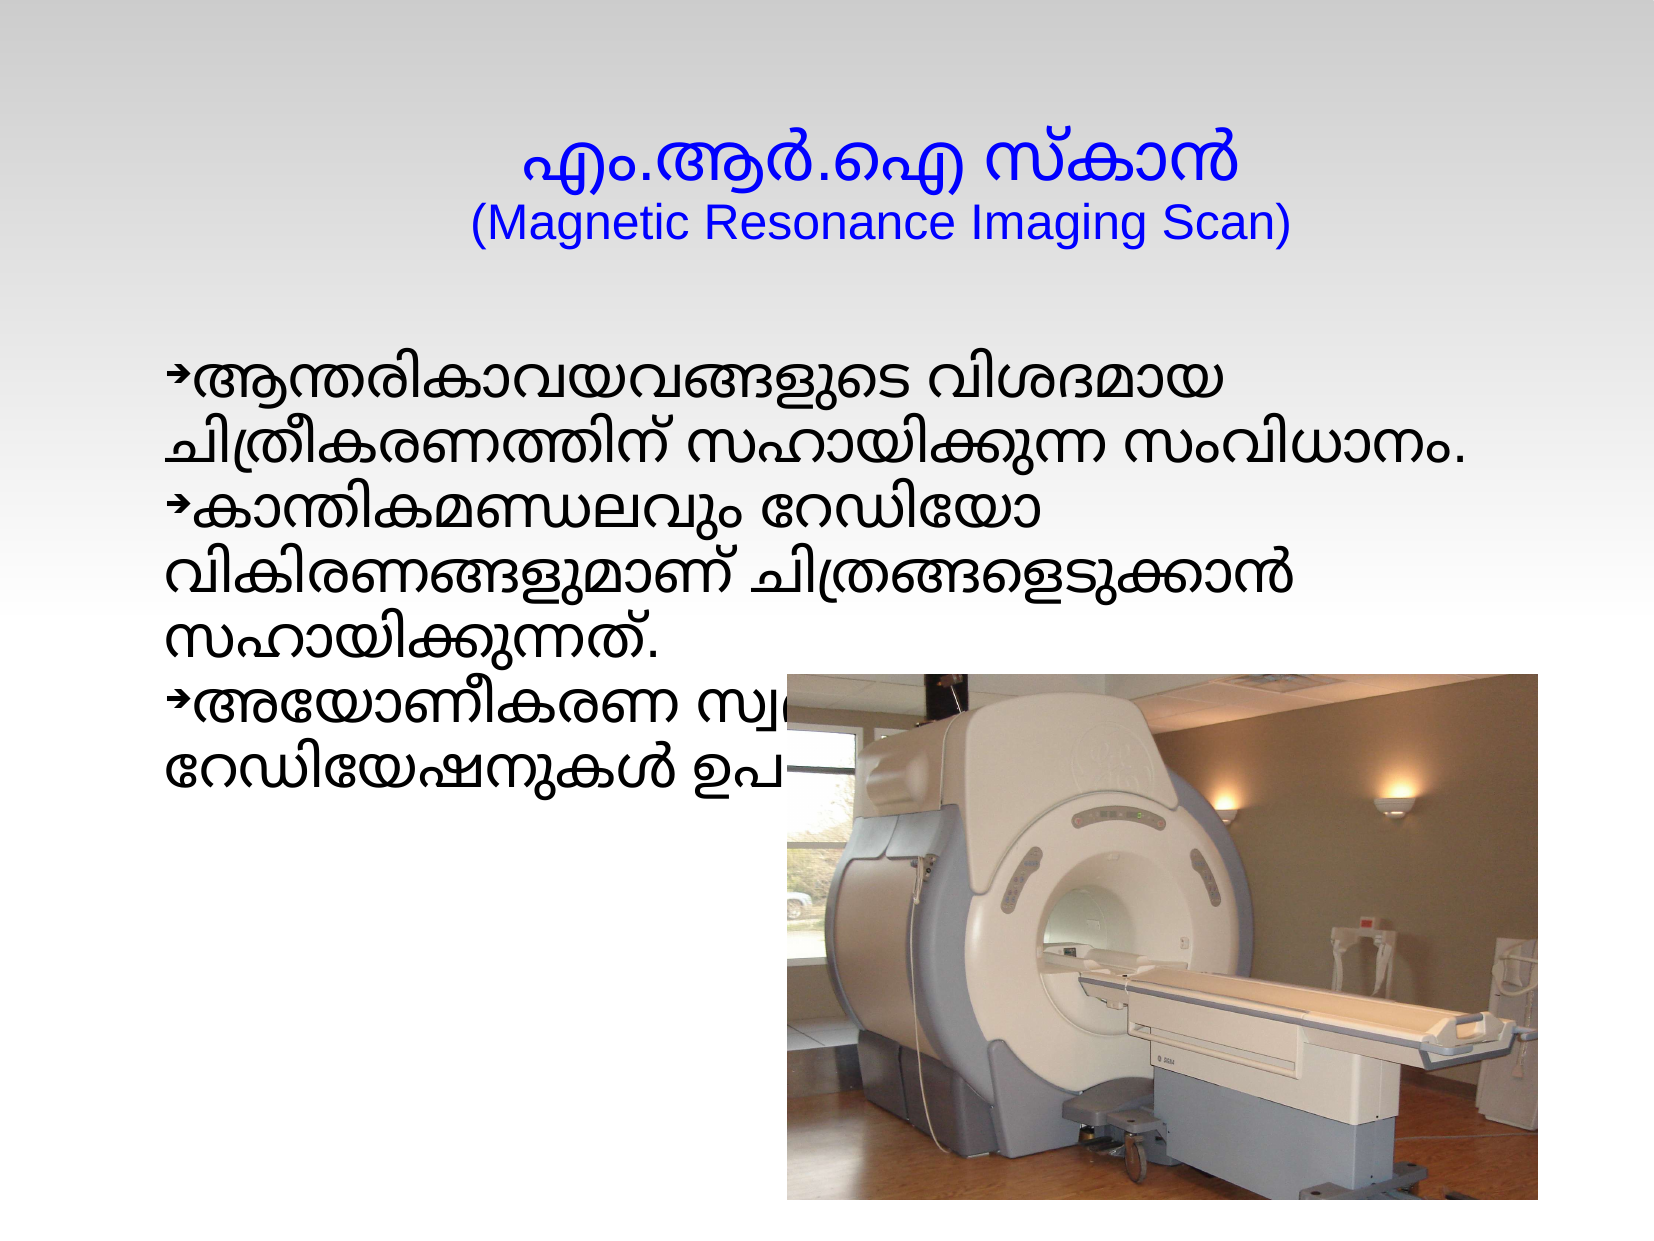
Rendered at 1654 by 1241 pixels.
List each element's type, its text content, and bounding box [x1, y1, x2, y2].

text_box ആന്തരികാവയവങ്ങളുടെ വിശദമായ ചിത്രീകരണത്തിന് സഹായിക്കുന്ന സംവിധാനം. കാന്തികമണ്ഡലവും റേഡിയോ വികിരണങ്ങളുമാണ് ചിത്രങ്ങളെടുക്കാന്‍ സഹായിക്കുന്നത്. അയോണീകരണ സ്വഭാവമുള്ള റേഡിയേഷനുകള്‍ ഉപയോഗിക്കുന്നില്ല. [150, 337, 1501, 743]
picture [787, 674, 1538, 1201]
text_box എം.ആര്‍.ഐ സ്കാന്‍ (Magnetic Resonance Imaging Scan) [187, 112, 1576, 258]
